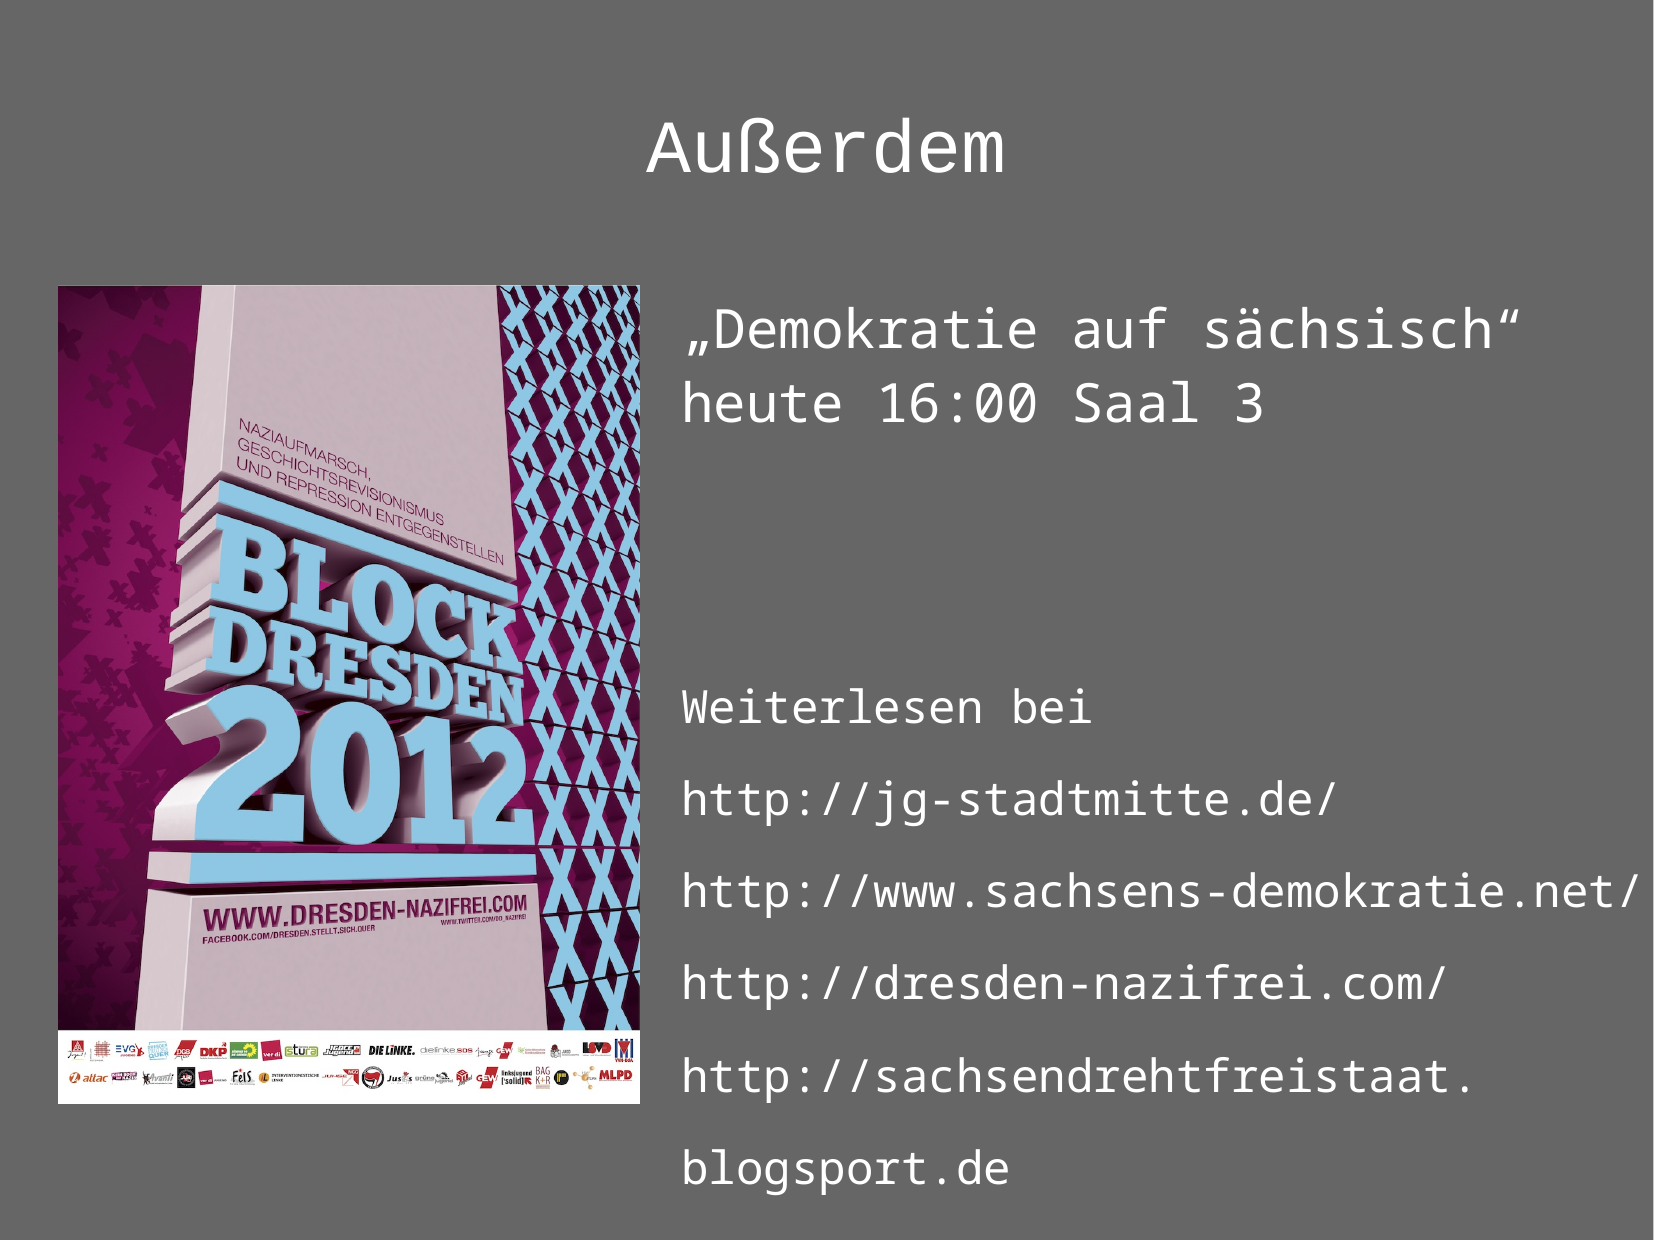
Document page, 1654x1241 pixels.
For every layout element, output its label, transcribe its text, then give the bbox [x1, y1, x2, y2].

picture [58, 285, 640, 1104]
title Außerdem [82, 49, 1571, 257]
list „Demokratie auf sächsisch“ heute 16:00 Saal 3 Weiterlesen bei http://jg-stadtmitte.de/ http://www.sachsens-demokratie.net/ http://dresden-nazifrei.com/ http://sachsendrehtfreistaat. blogsport.de [681, 290, 1654, 1184]
